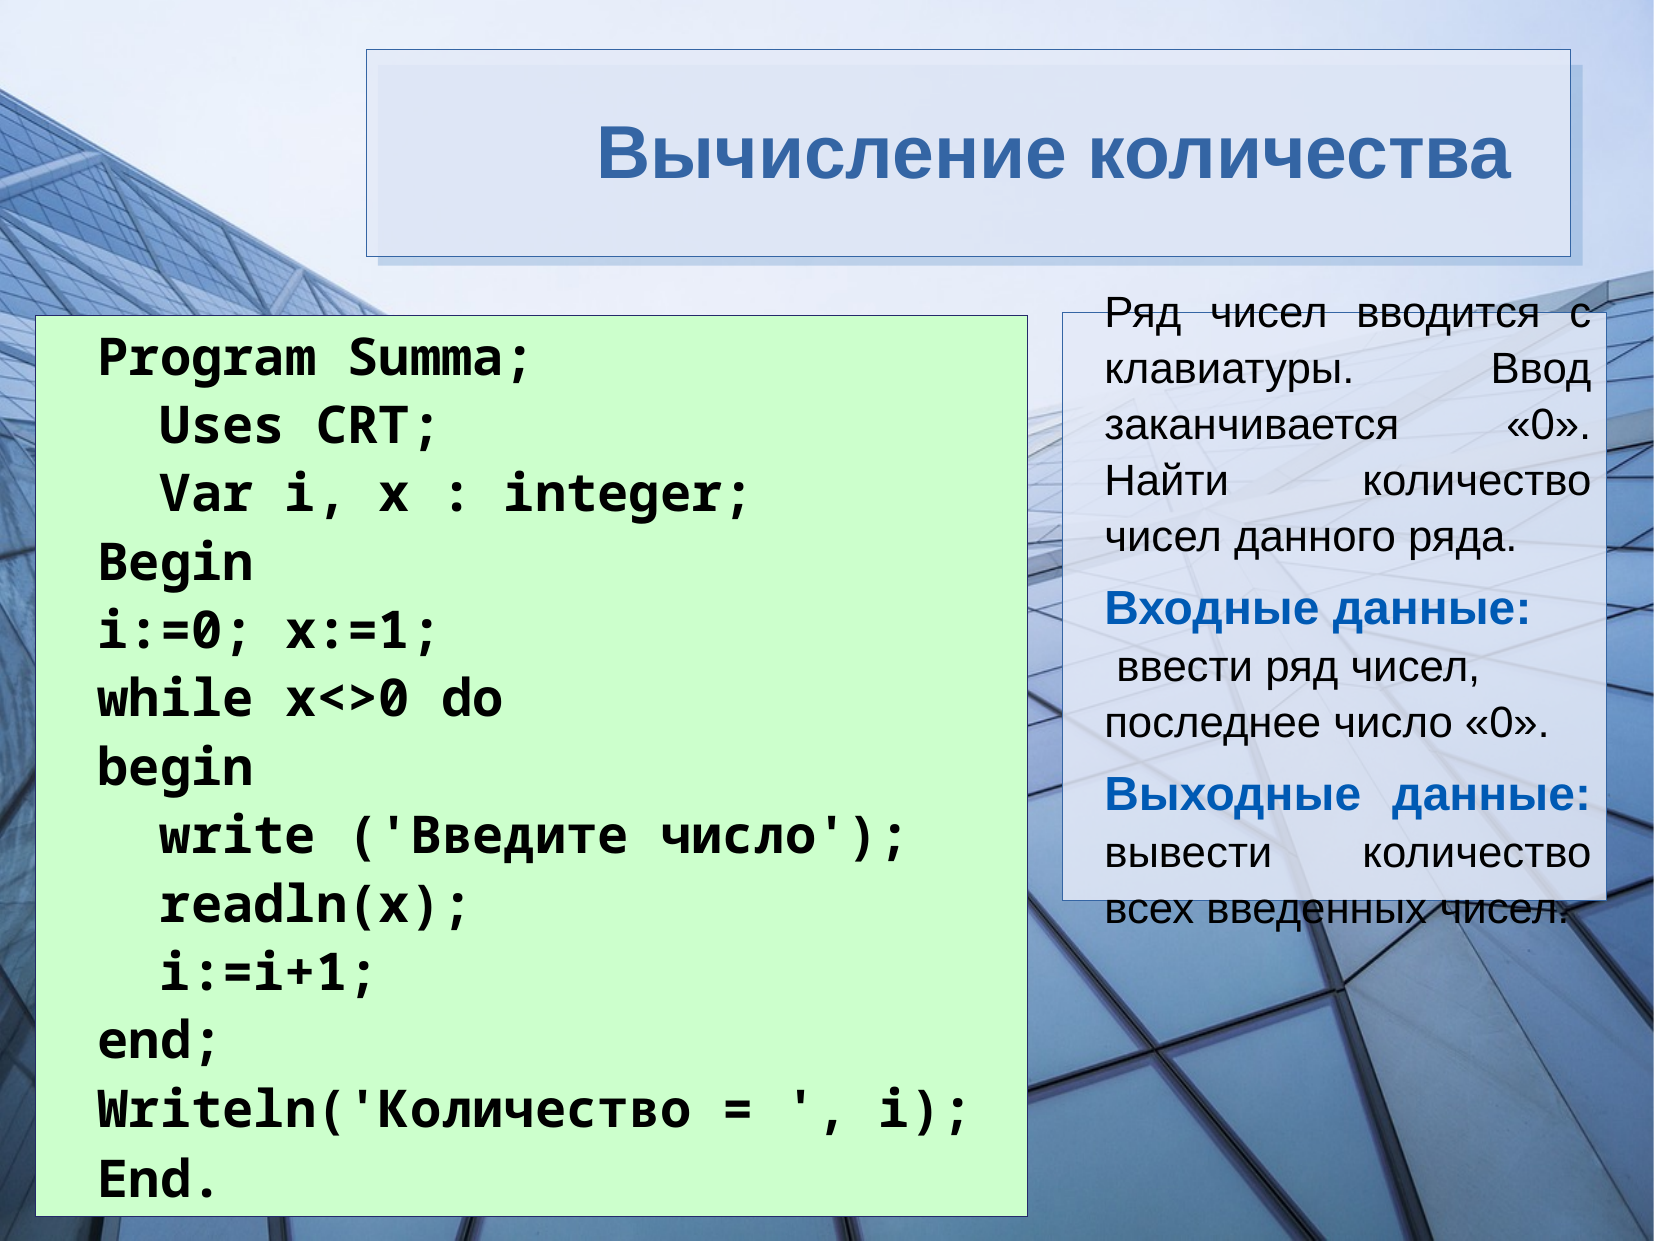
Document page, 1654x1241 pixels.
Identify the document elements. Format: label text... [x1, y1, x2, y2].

text_box Program Summa; Uses CRT; Var i, x : integer; Begin i:=0; x:=1; while x<>0 do begin write ('Введите числo'); readln(x); i:=i+1; end; Writeln('Количество = ', i); End. [35, 315, 1028, 1217]
text_box Ряд чисел вводится с клавиатуры. Ввод заканчивается «0». Найти количество чисел данного ряда. Входные данные: ввести ряд чисел, последнее число «0». Выходные данные: вывести количество всех введенных чисел. [1062, 312, 1607, 901]
text_box [377, 64, 1583, 266]
picture [0, 0, 1654, 1241]
title Вычисление количества [366, 49, 1571, 257]
